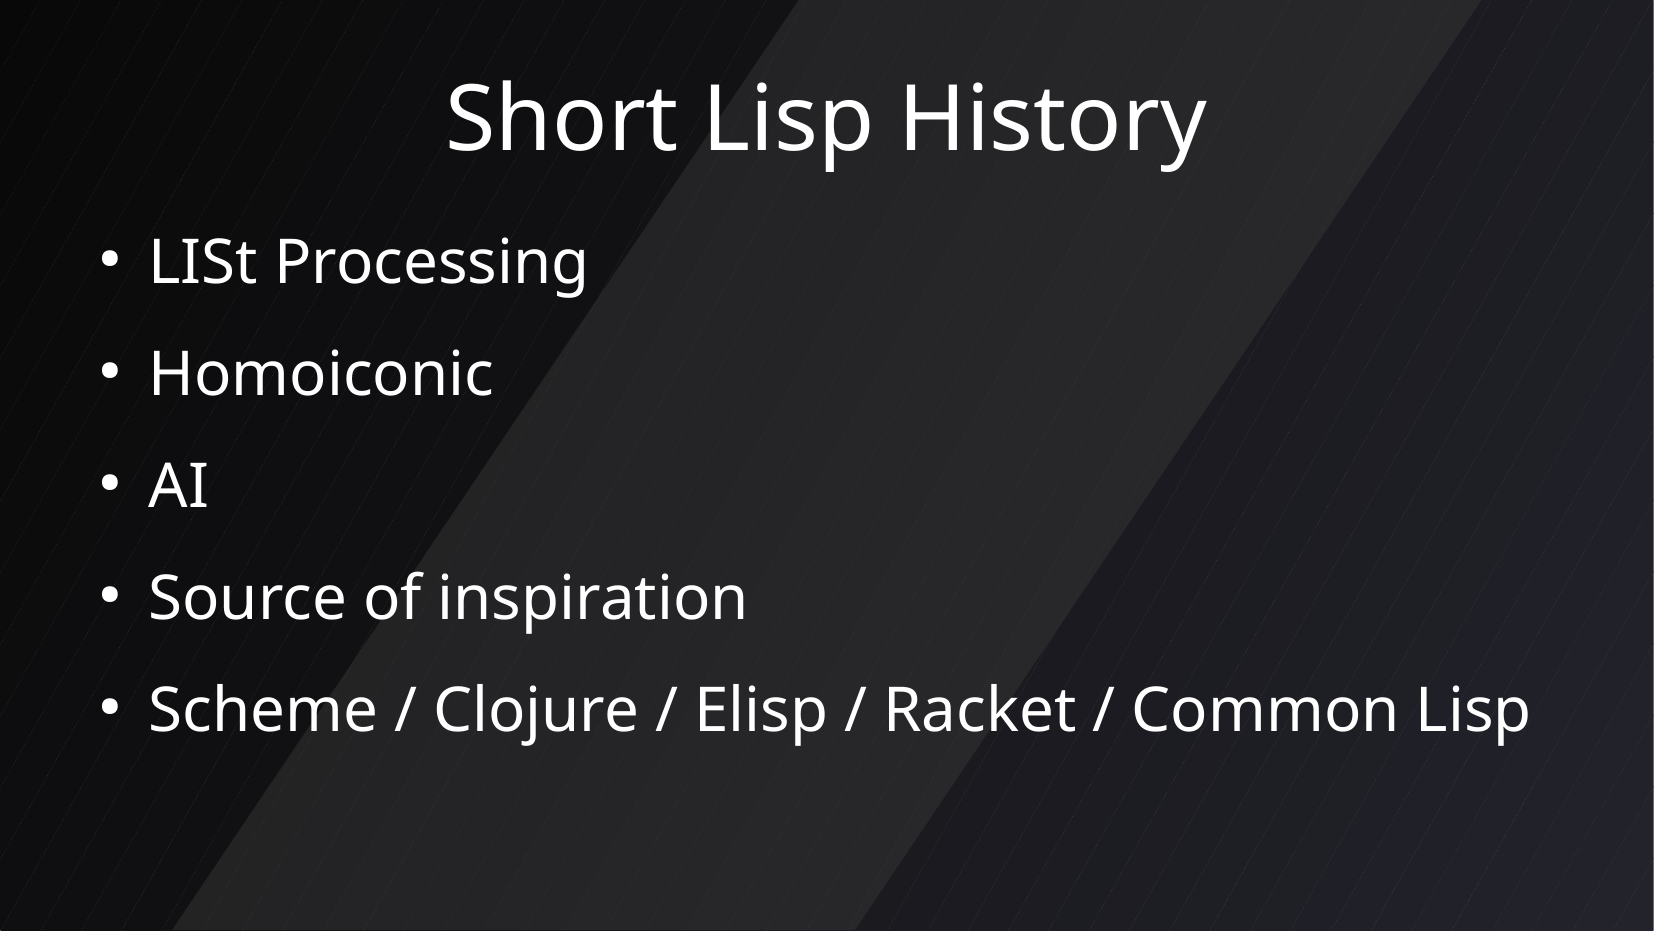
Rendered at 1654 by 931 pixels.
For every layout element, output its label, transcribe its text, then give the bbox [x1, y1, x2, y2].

title Short Lisp History [82, 37, 1571, 193]
list LISt Processing Homoiconic AI Source of inspiration Scheme / Clojure / Elisp / Racket / Common Lisp [82, 217, 1571, 758]
